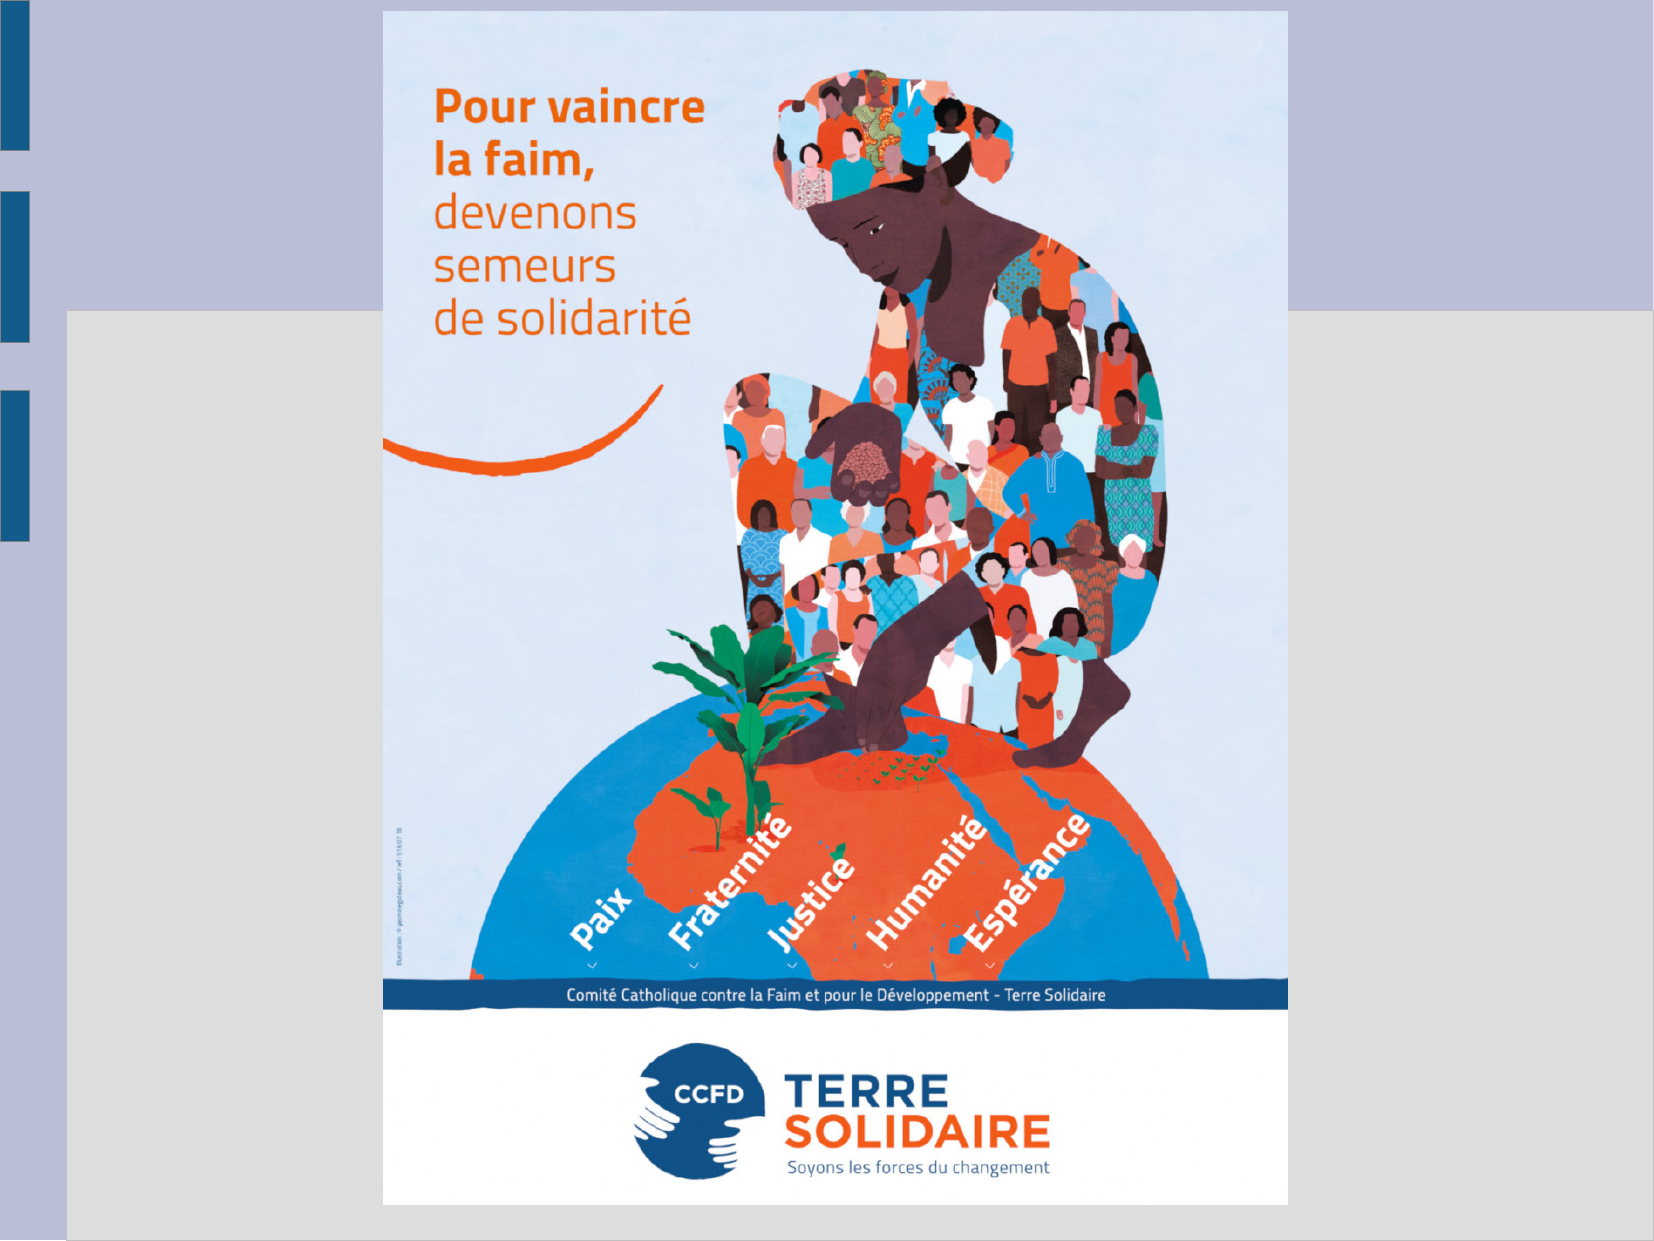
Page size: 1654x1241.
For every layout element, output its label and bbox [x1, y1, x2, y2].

picture [383, 11, 1288, 1205]
